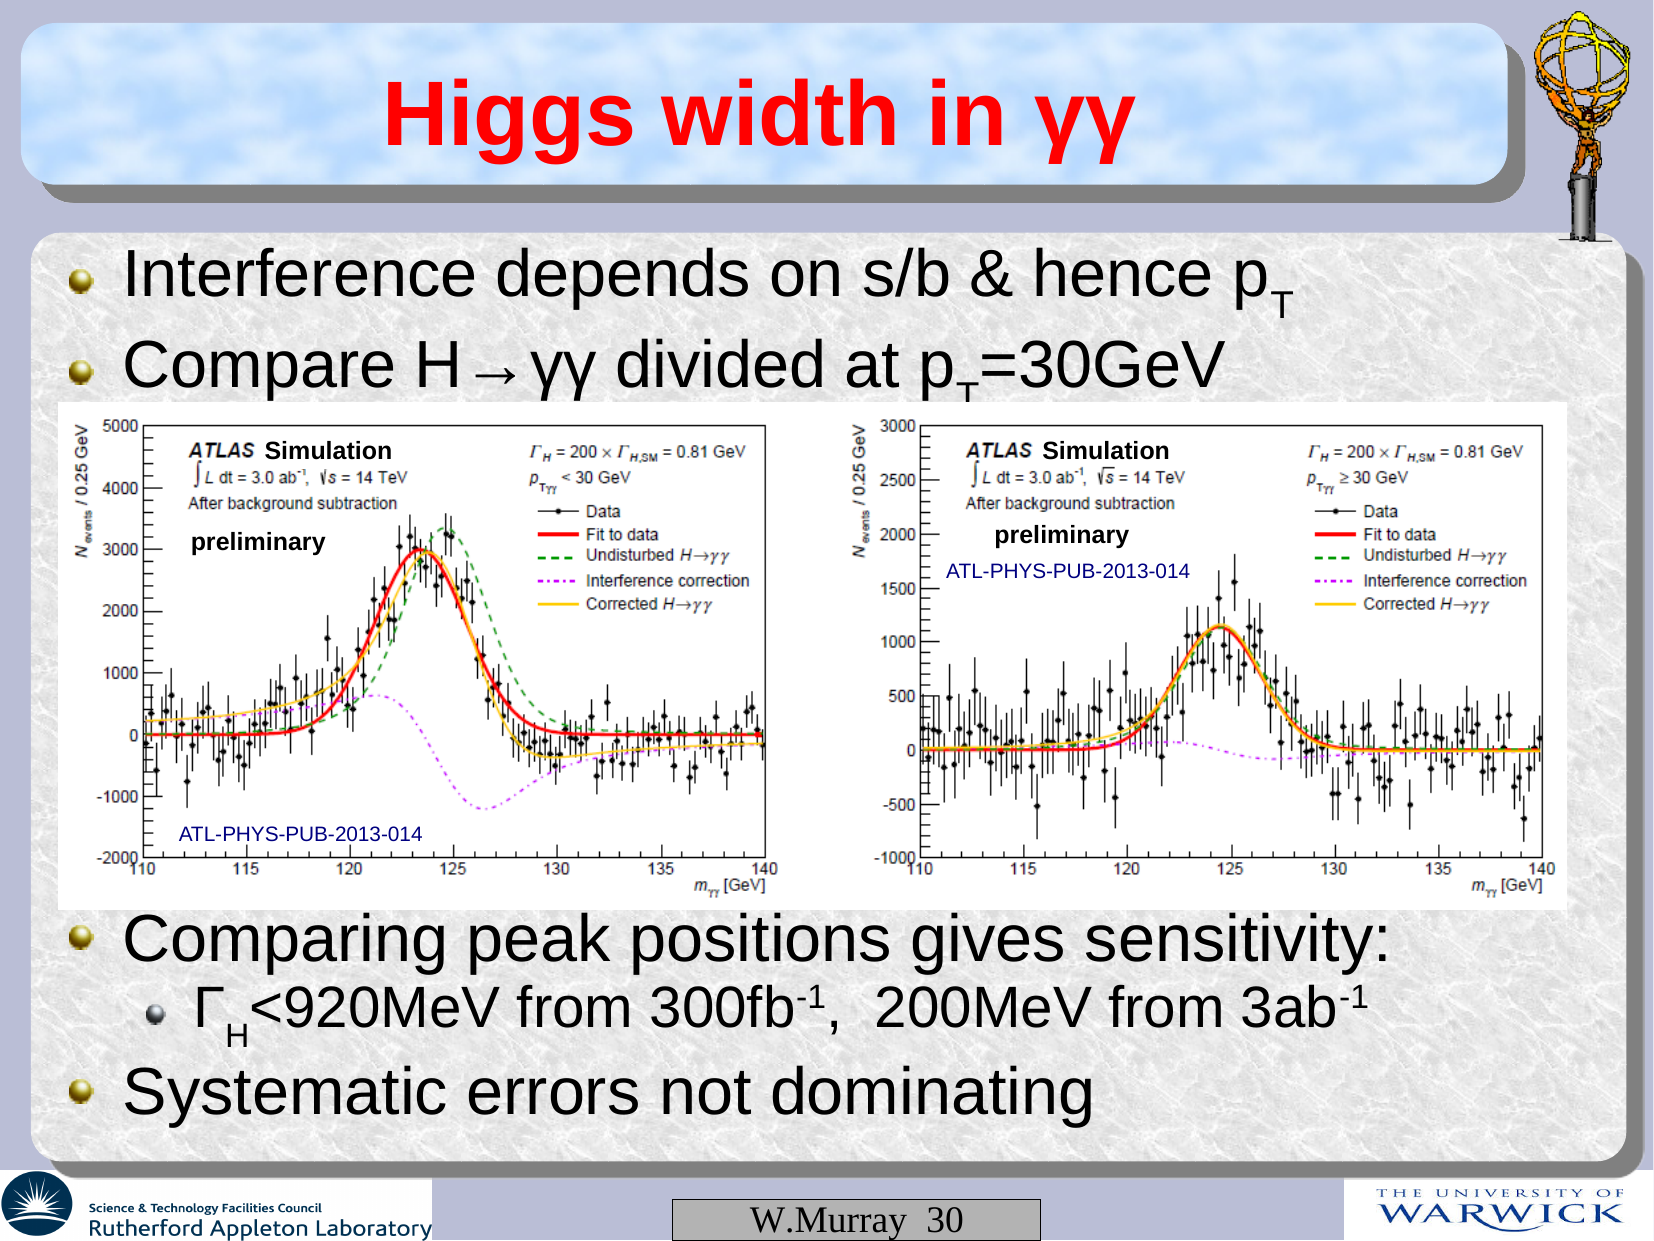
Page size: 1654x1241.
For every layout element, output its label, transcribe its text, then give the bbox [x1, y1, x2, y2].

text_box ATL-PHYS-PUB-2013-014 [931, 552, 1244, 591]
text_box preliminary [979, 513, 1148, 557]
text_box Simulation [249, 429, 418, 473]
text_box Simulation [1027, 429, 1196, 473]
picture [20, 22, 1508, 181]
picture [30, 0, 1654, 1162]
list Interference depends on s/b & hence pT Compare H→γγ divided at pT=30GeV Comparing peak positions gives sensitivity: ΓH<920MeV from 300fb-1, 200MeV from 3ab-1 Systematic errors not dominating [51, 236, 1586, 1144]
picture [0, 1170, 432, 1241]
picture [1344, 1170, 1654, 1241]
title Higgs width in γγ [29, 39, 1489, 190]
text_box ATL-PHYS-PUB-2013-014 [163, 815, 476, 854]
text_box preliminary [175, 520, 344, 564]
